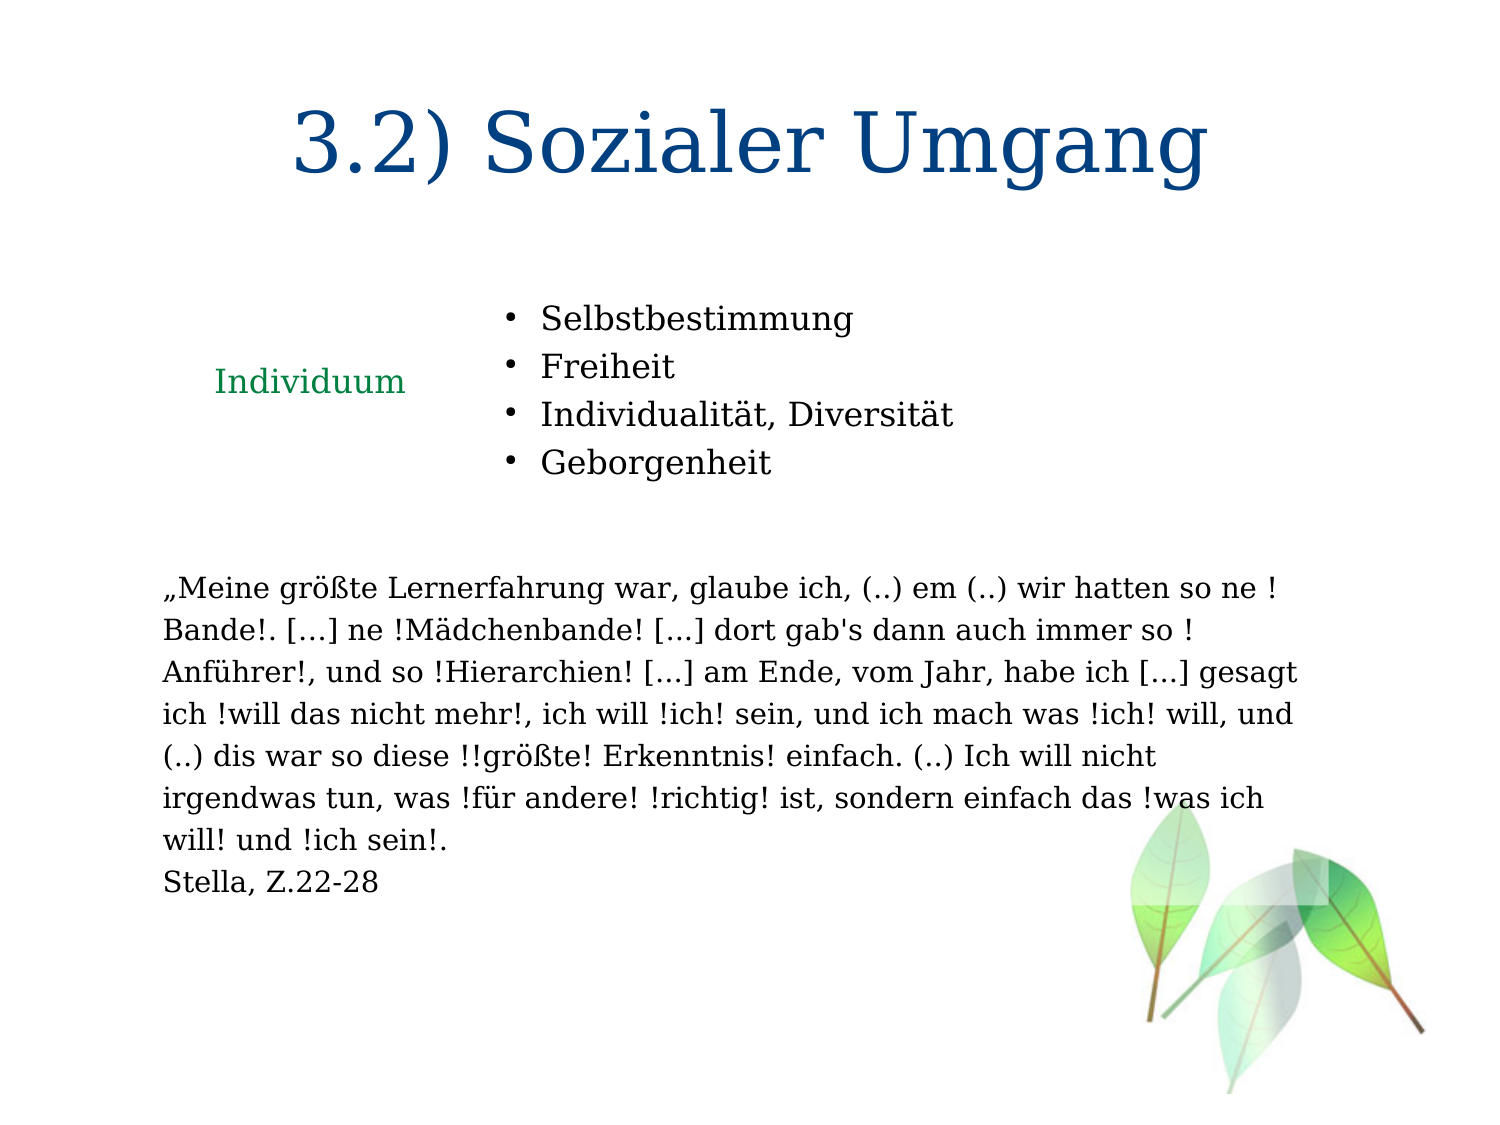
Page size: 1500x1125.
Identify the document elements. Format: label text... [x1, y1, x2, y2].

text_box Selbstbestimmung Freiheit Individualität, Diversität Geborgenheit [454, 242, 1341, 489]
title 3.2) Sozialer Umgang [75, 45, 1426, 233]
text_box Individuum [135, 344, 485, 400]
picture [1130, 799, 1426, 1094]
text_box „Meine größte Lernerfahrung war, glaube ich, (..) em (..) wir hatten so ne !Bande!. […] ne !Mädchenbande! [...] dort gab's dann auch immer so !Anführer!, und so !Hierarchien! [...] am Ende, vom Jahr, habe ich [...] gesagt ich !will das nicht mehr!, ich will !ich! sein, und ich mach was !ich! will, und (..) dis war so diese !!größte! Erkenntnis! einfach. (..) Ich will nicht irgendwas tun, was !für andere! !richtig! ist, sondern einfach das !was ich will! und !ich sein!. Stella, Z.22-28 [147, 555, 1329, 899]
